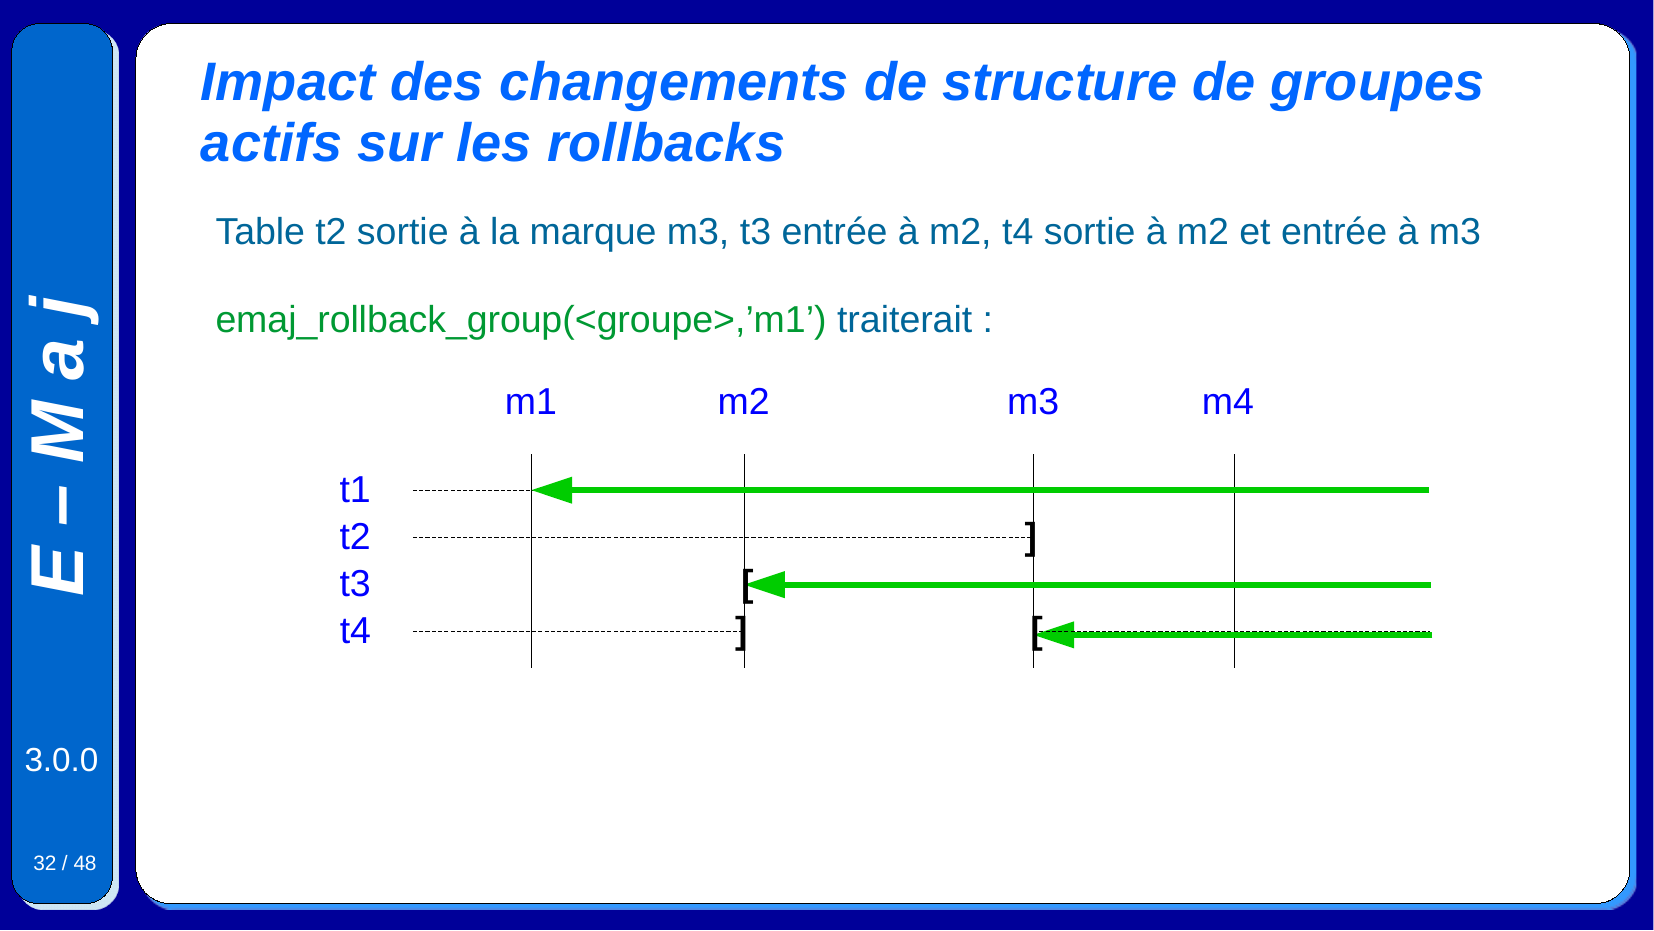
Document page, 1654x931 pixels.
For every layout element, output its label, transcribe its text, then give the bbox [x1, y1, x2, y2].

title Impact des changements de structure de groupes actifs sur les rollbacks [200, 34, 1575, 191]
text_box ] [1009, 507, 1053, 565]
text_box m4 [1187, 373, 1269, 430]
text_box t2 [324, 507, 386, 555]
text_box ] [720, 602, 763, 660]
text_box [ [1015, 602, 1058, 660]
text_box m3 [992, 373, 1074, 430]
text_box t4 [324, 602, 386, 660]
text_box [ [726, 555, 769, 612]
text_box Table t2 sortie à la marque m3, t3 entrée à m2, t4 sortie à m2 et entrée à m3 [200, 203, 1507, 260]
text_box m1 [490, 373, 572, 430]
text_box m2 [702, 373, 785, 430]
text_box t1 [324, 460, 386, 507]
text_box t3 [324, 555, 386, 602]
text_box emaj_rollback_group(<groupe>,’m1’) traiterait : [200, 291, 1009, 349]
